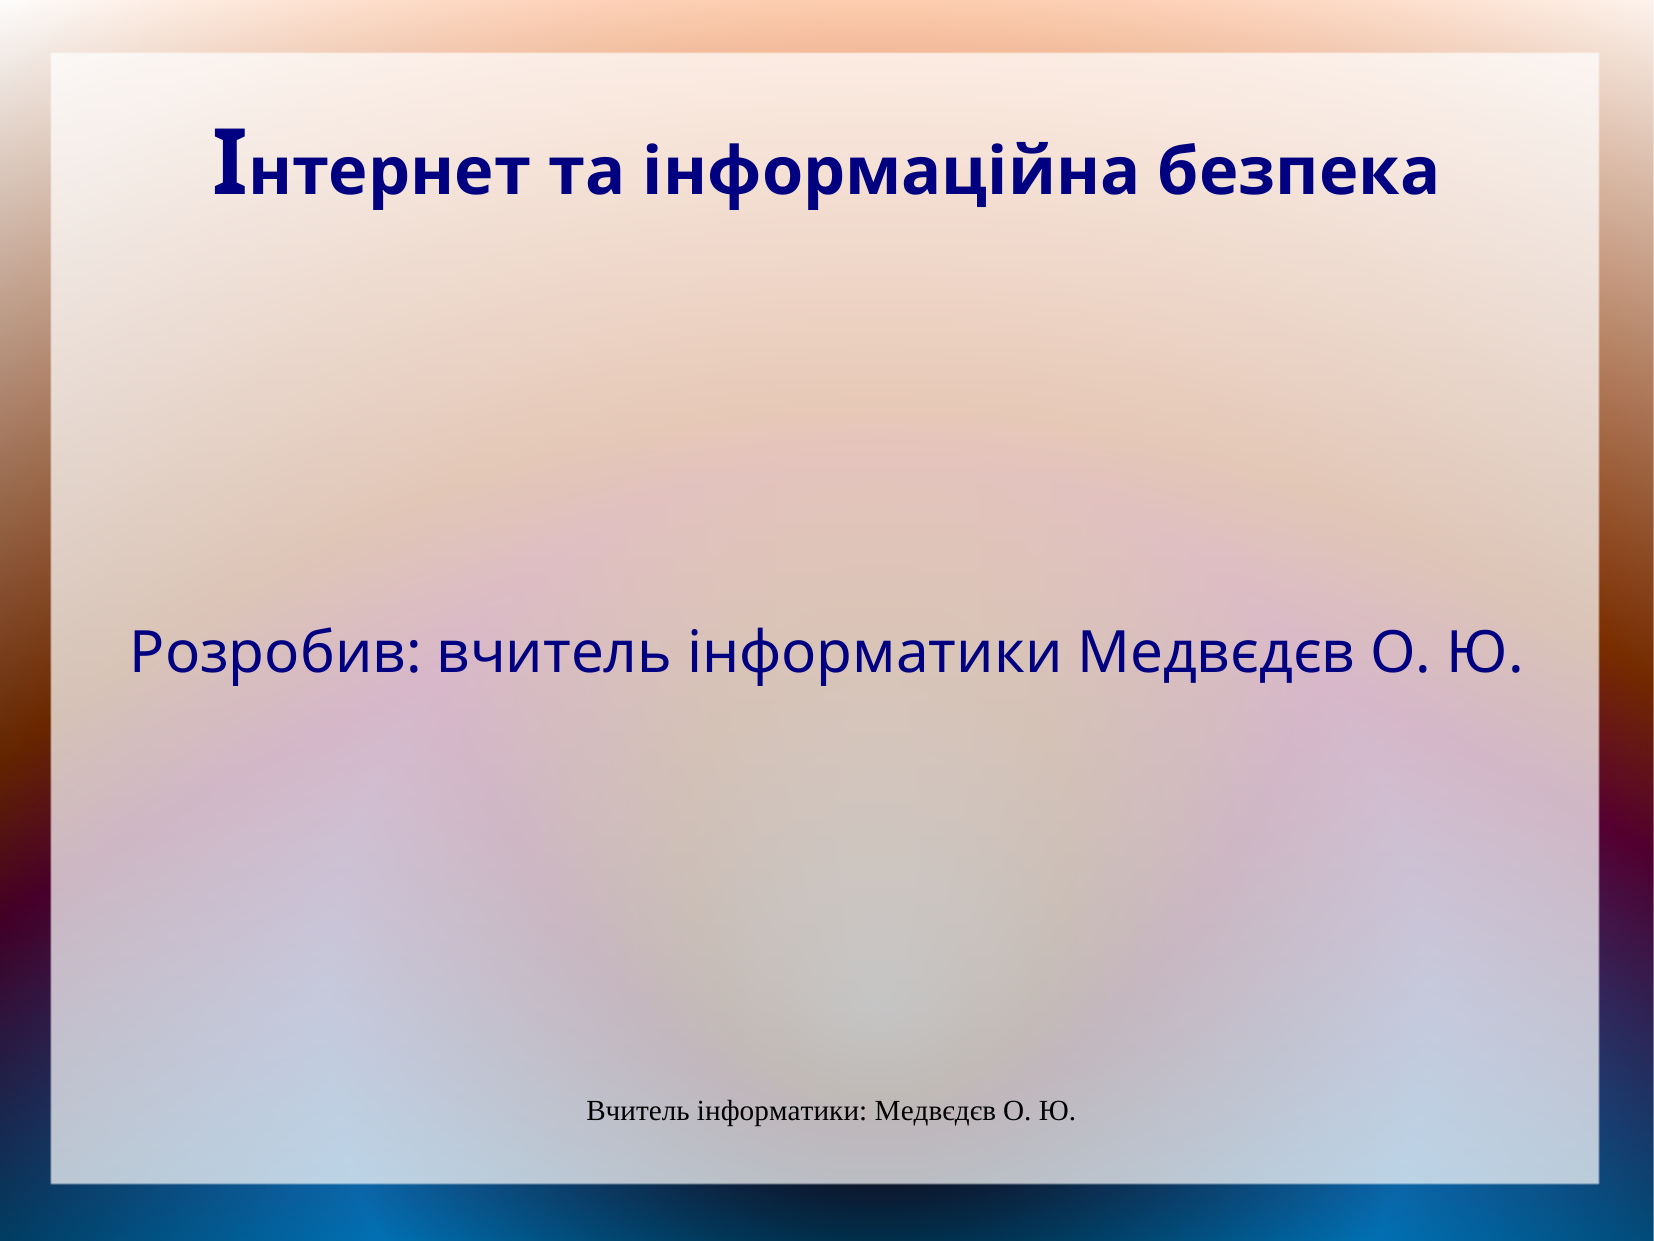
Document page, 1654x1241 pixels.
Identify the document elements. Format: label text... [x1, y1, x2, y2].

picture [0, 0, 1654, 1241]
title Інтернет та інформаційна безпека [82, 55, 1571, 263]
subtitle Розробив: вчитель інформатики Медвєдєв О. Ю. [82, 290, 1571, 1010]
